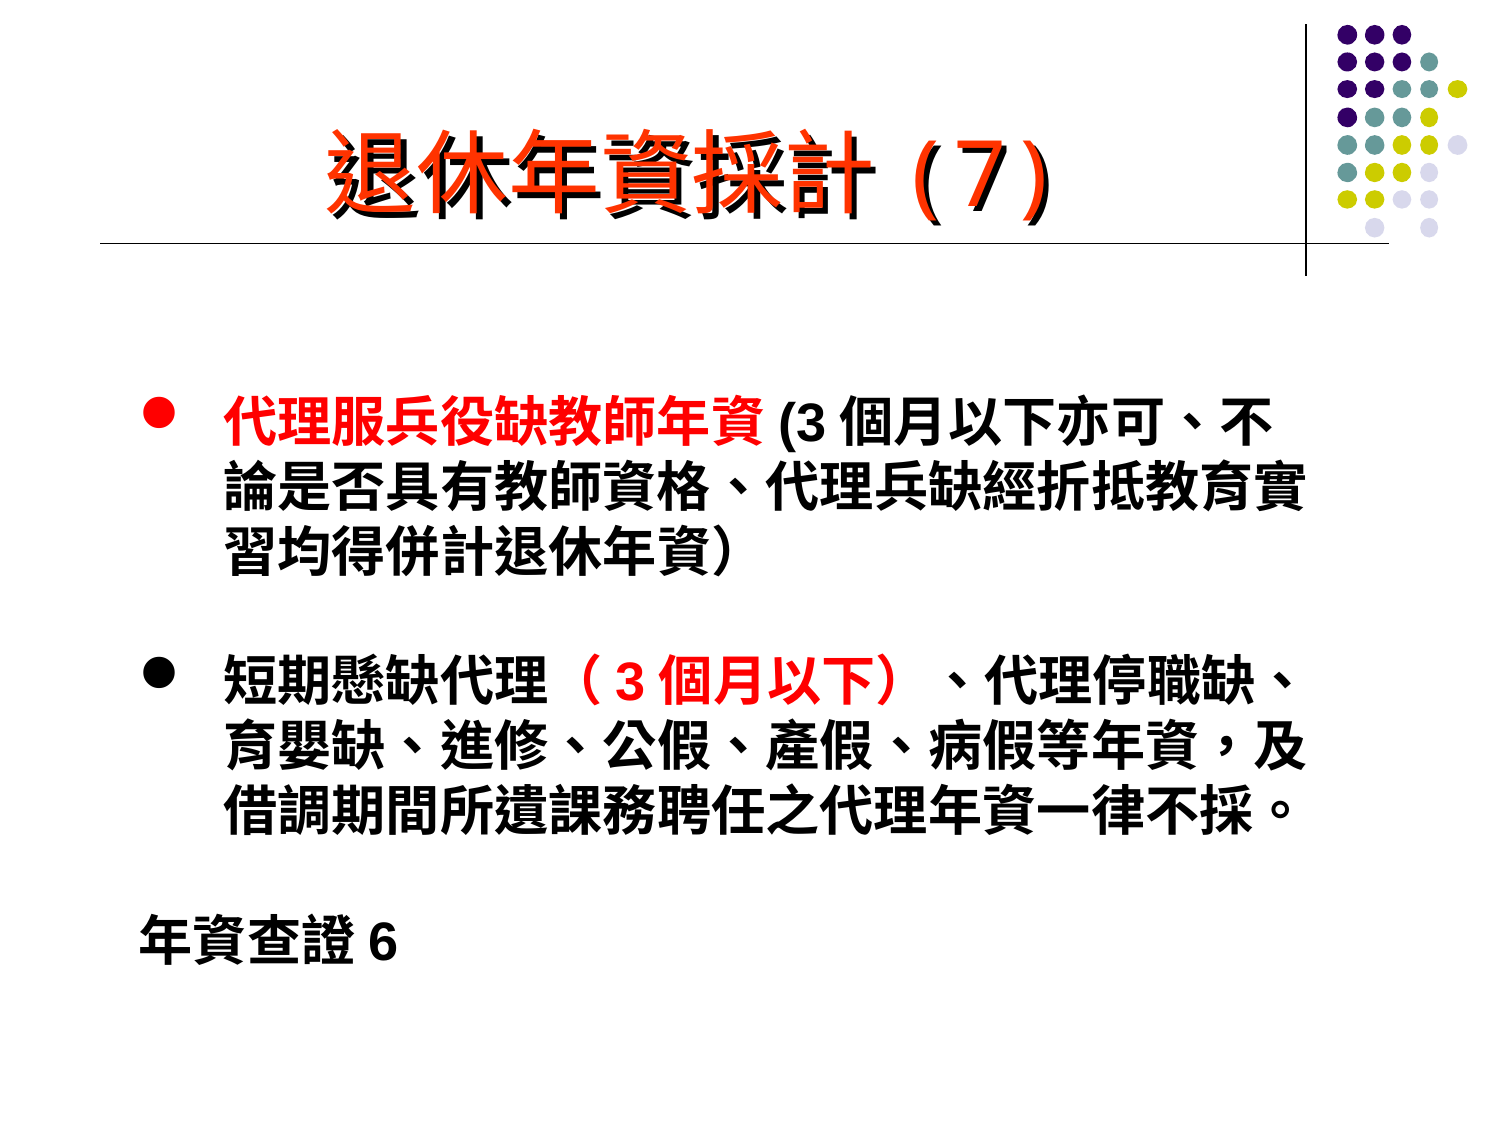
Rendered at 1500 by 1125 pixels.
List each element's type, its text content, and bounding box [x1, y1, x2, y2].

text_box 代理服兵役缺教師年資(3個月以下亦可、不論是否具有教師資格、代理兵缺經折抵教育實習均得併計退休年資） 短期懸缺代理（3個月以下）、代理停職缺、 育嬰缺、進修、公假、產假、病假等年資，及借調期間所遺課務聘任之代理年資一律不採。 年資查證6 [123, 314, 1329, 1125]
title 退休年資採計(7) [74, 20, 1313, 233]
